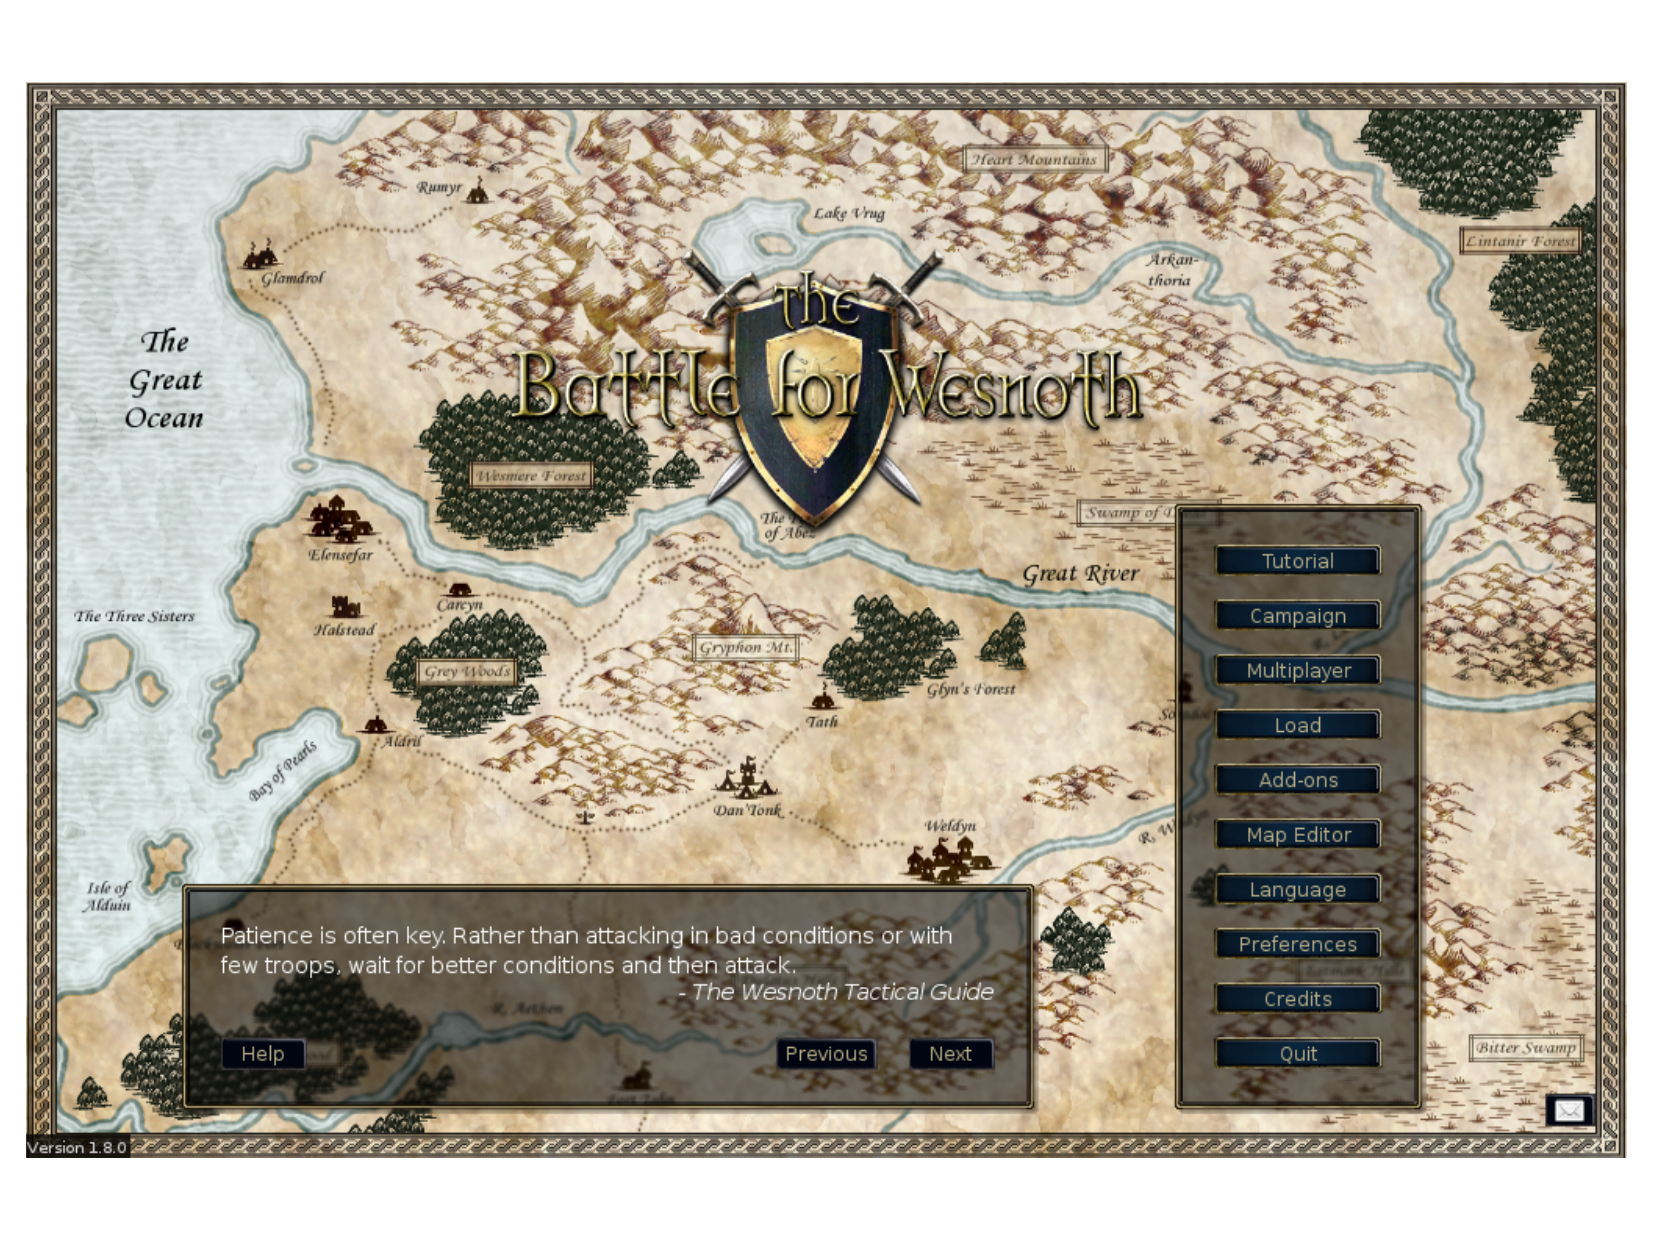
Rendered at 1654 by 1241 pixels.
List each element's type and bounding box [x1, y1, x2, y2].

picture [26, 82, 1627, 1158]
